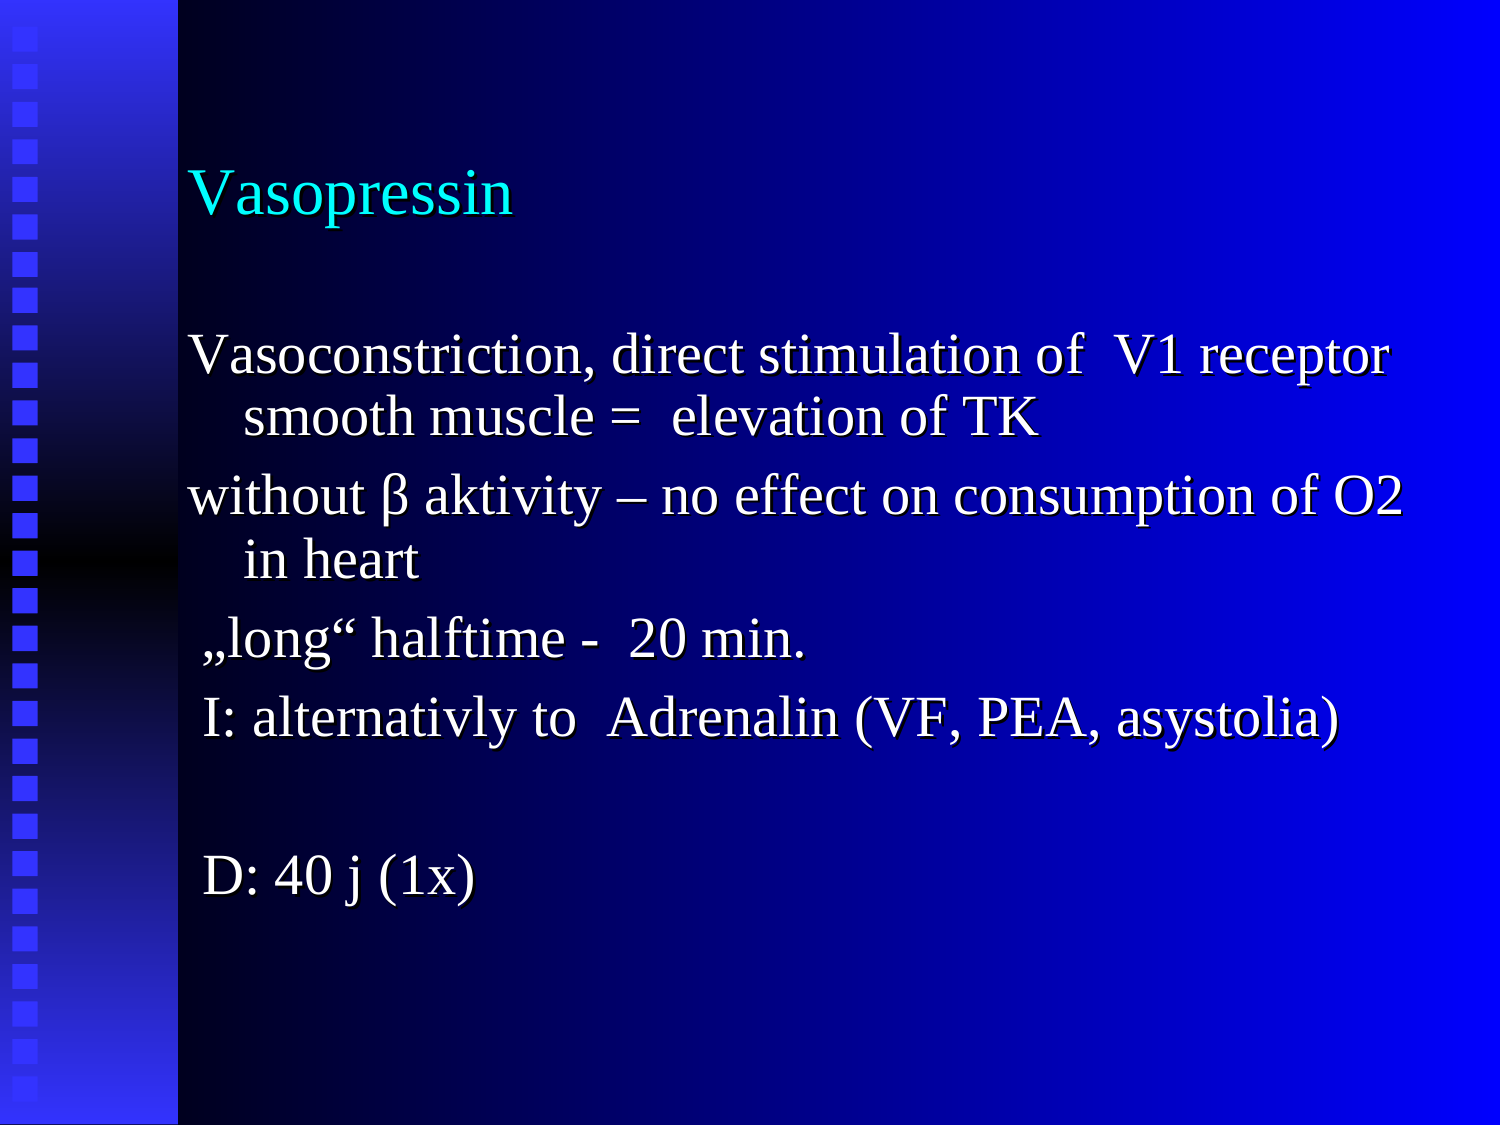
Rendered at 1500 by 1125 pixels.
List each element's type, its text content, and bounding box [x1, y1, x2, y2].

title Vasopressin [187, 99, 1463, 288]
list Vasoconstriction, direct stimulation of V1 receptor smooth muscle = elevation of TK without β aktivity – no effect on consumption of O2 in heart „long“ halftime - 20 min. I: alternativly to Adrenalin (VF, PEA, asystolia) D: 40 j (1x) [187, 324, 1463, 1001]
